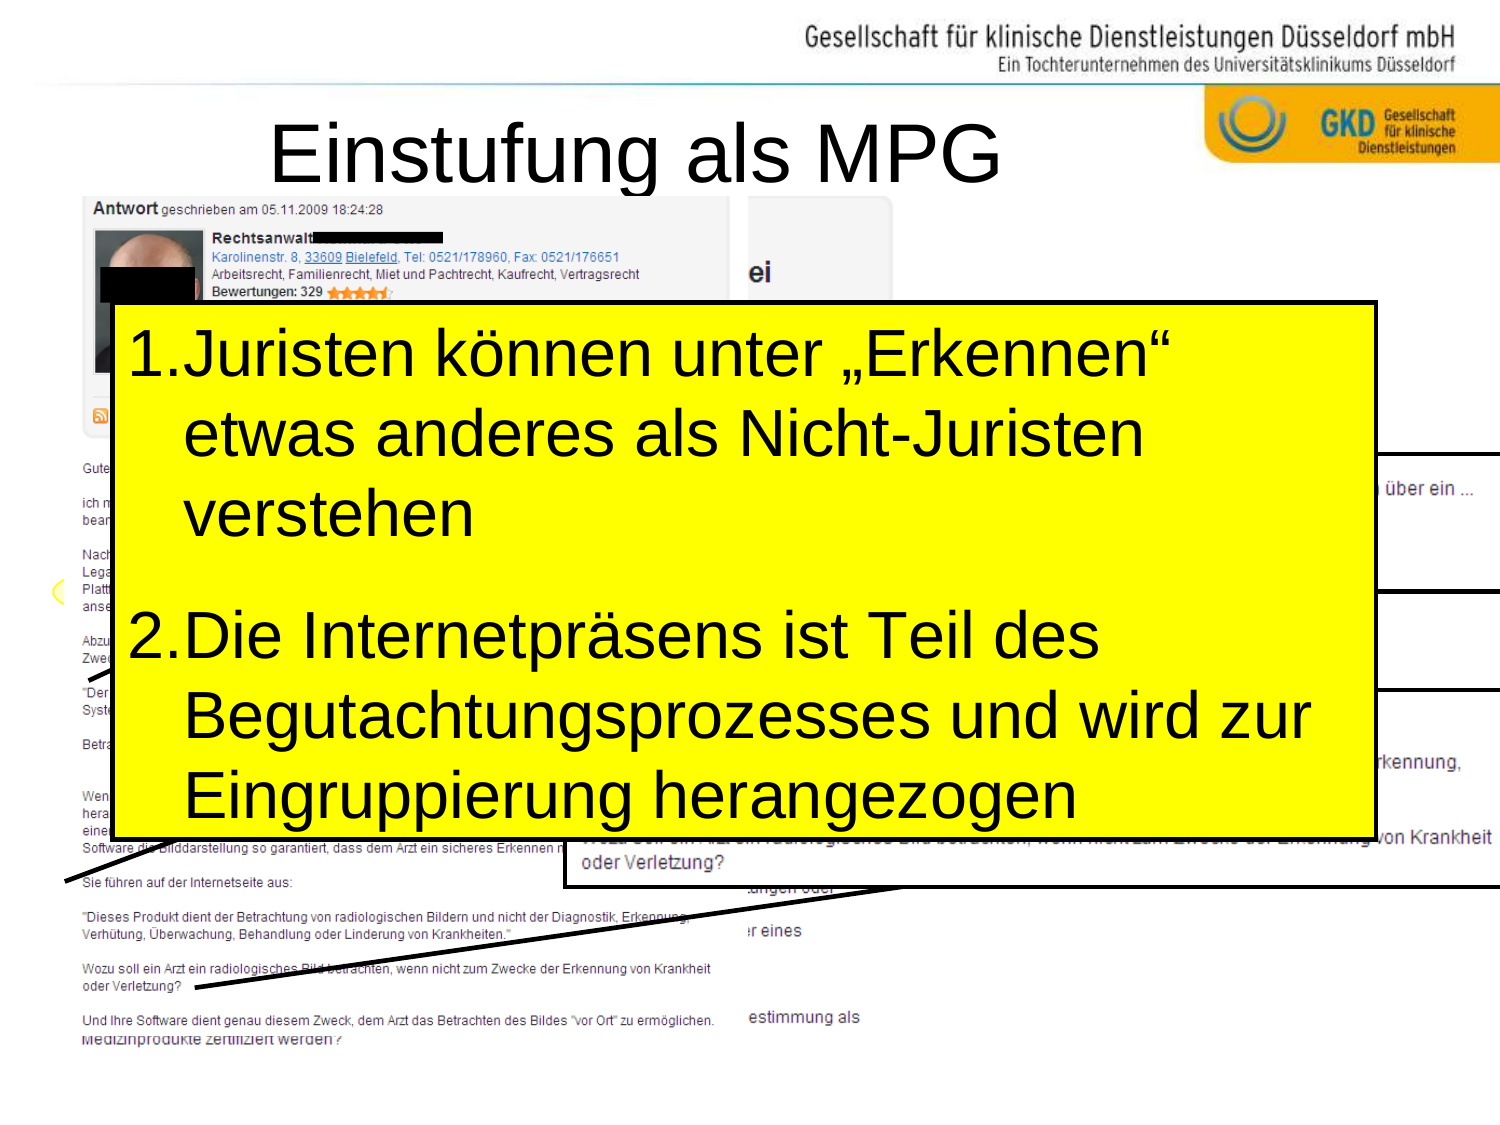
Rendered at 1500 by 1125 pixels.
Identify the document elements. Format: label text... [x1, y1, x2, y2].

picture [1377, 456, 1500, 590]
title Einstufung als MPG [75, 90, 1199, 209]
text_box Juristen können unter „Erkennen“ etwas anderes als Nicht-Juristen verstehen Die Internetpräsens ist Teil des Begutachtungsprozesses und wird zur Eingruppierung herangezogen [112, 302, 1377, 840]
picture [0, 7, 1500, 878]
text_box [53, 579, 64, 605]
text_box [312, 231, 443, 244]
picture [567, 692, 1500, 885]
picture [64, 840, 904, 1065]
text_box [100, 267, 195, 303]
